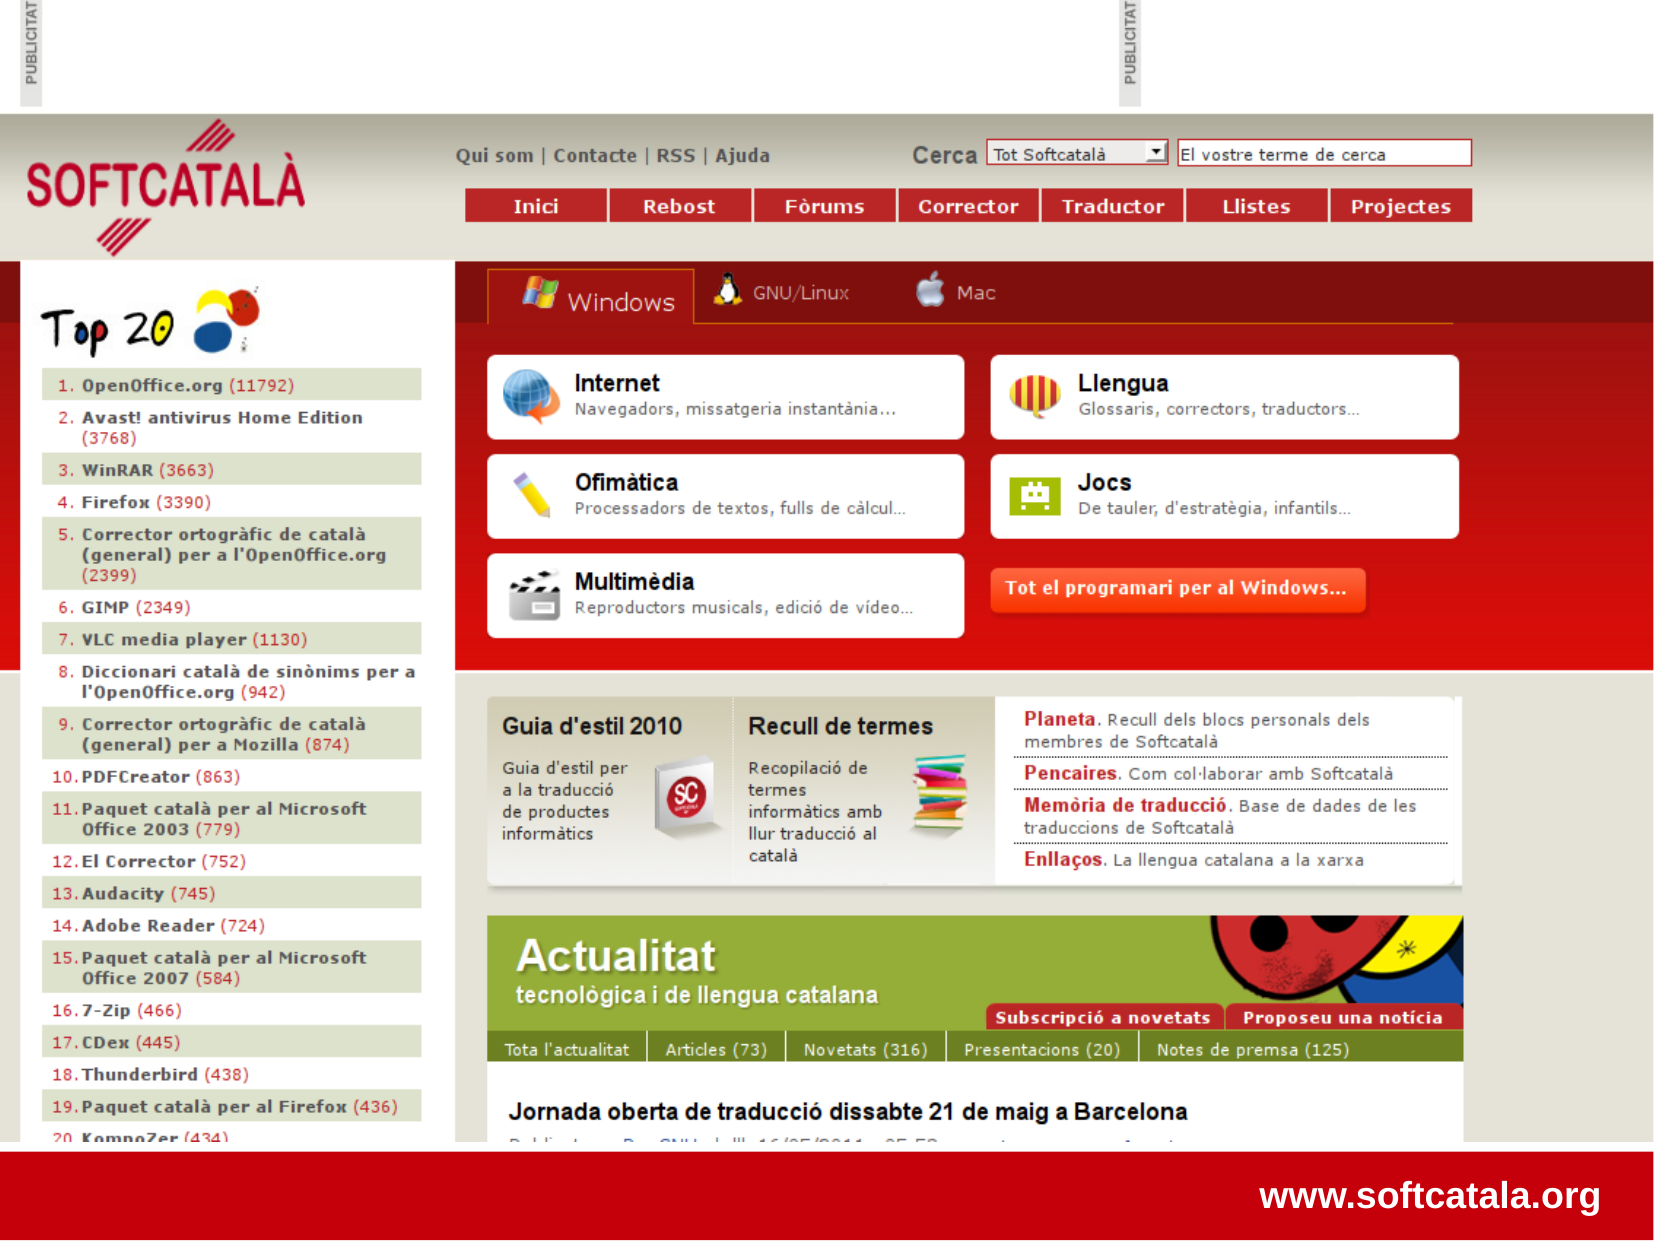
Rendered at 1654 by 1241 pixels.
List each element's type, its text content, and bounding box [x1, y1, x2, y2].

text_box www.softcatala.org [0, 1151, 1654, 1241]
picture [0, 0, 1654, 1142]
